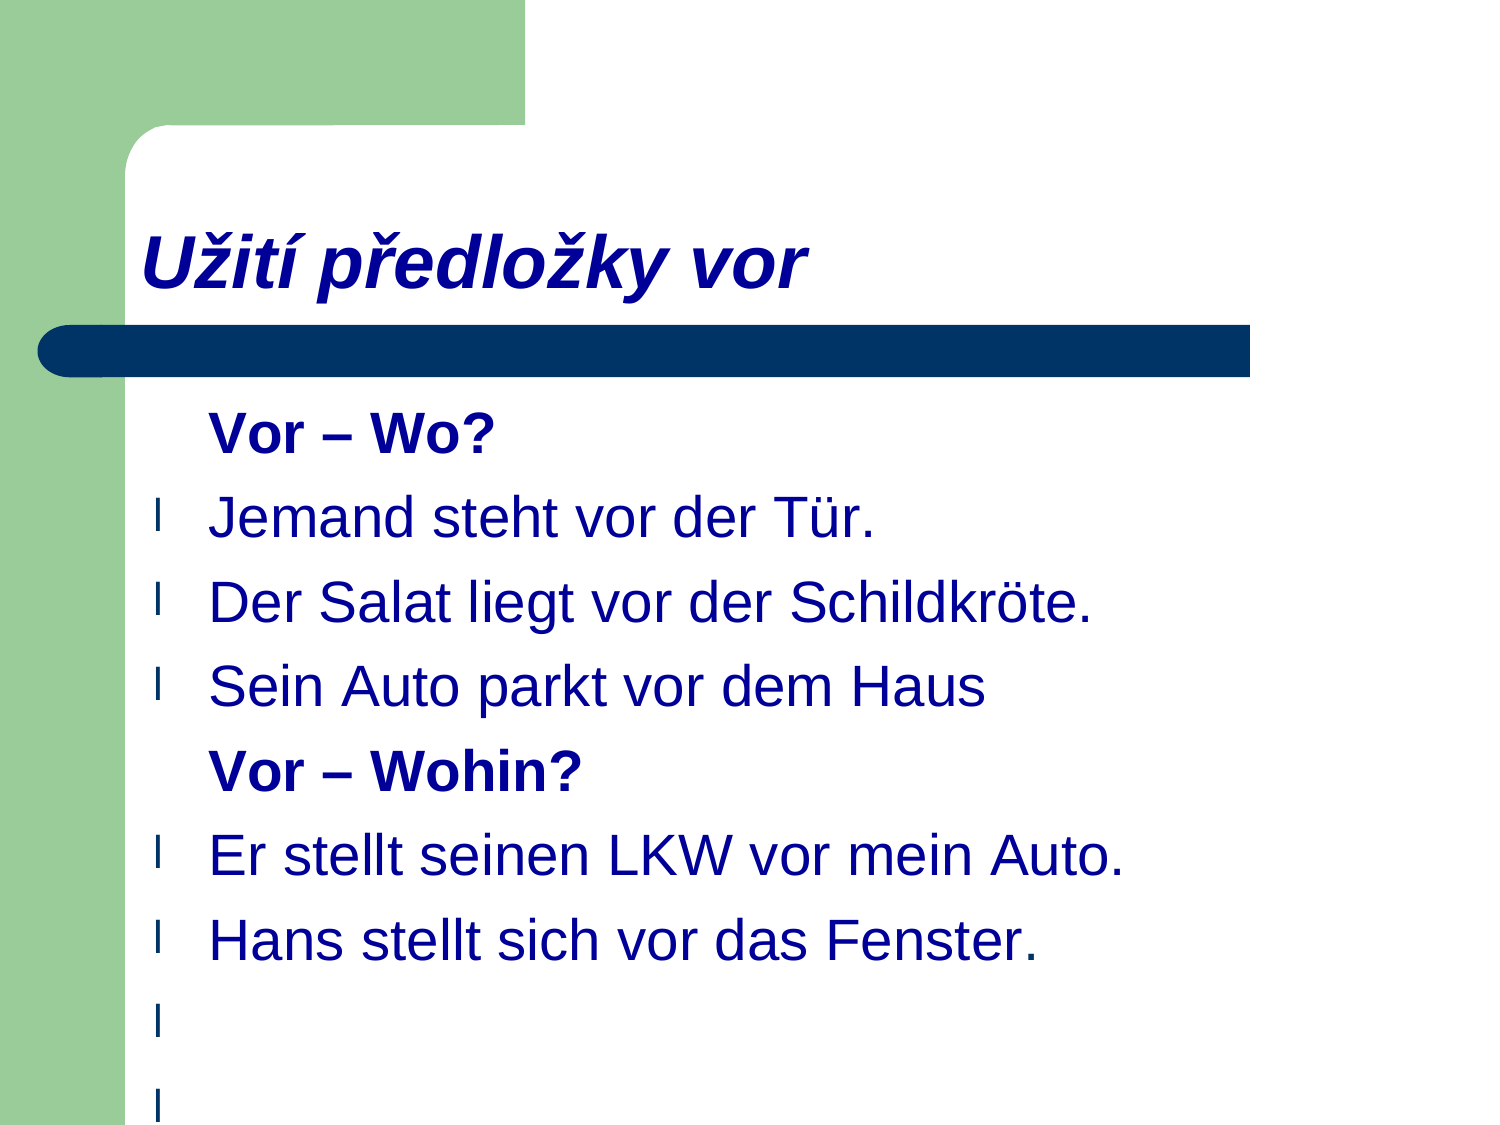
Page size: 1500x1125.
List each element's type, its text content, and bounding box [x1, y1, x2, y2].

list Vor – Wo? Jemand steht vor der Tür. Der Salat liegt vor der Schildkröte. Sein Auto parkt vor dem Haus Vor – Wohin? Er stellt seinen LKW vor mein Auto. Hans stellt sich vor das Fenster. [137, 387, 1400, 999]
title Užití předložky vor [125, 125, 1426, 313]
